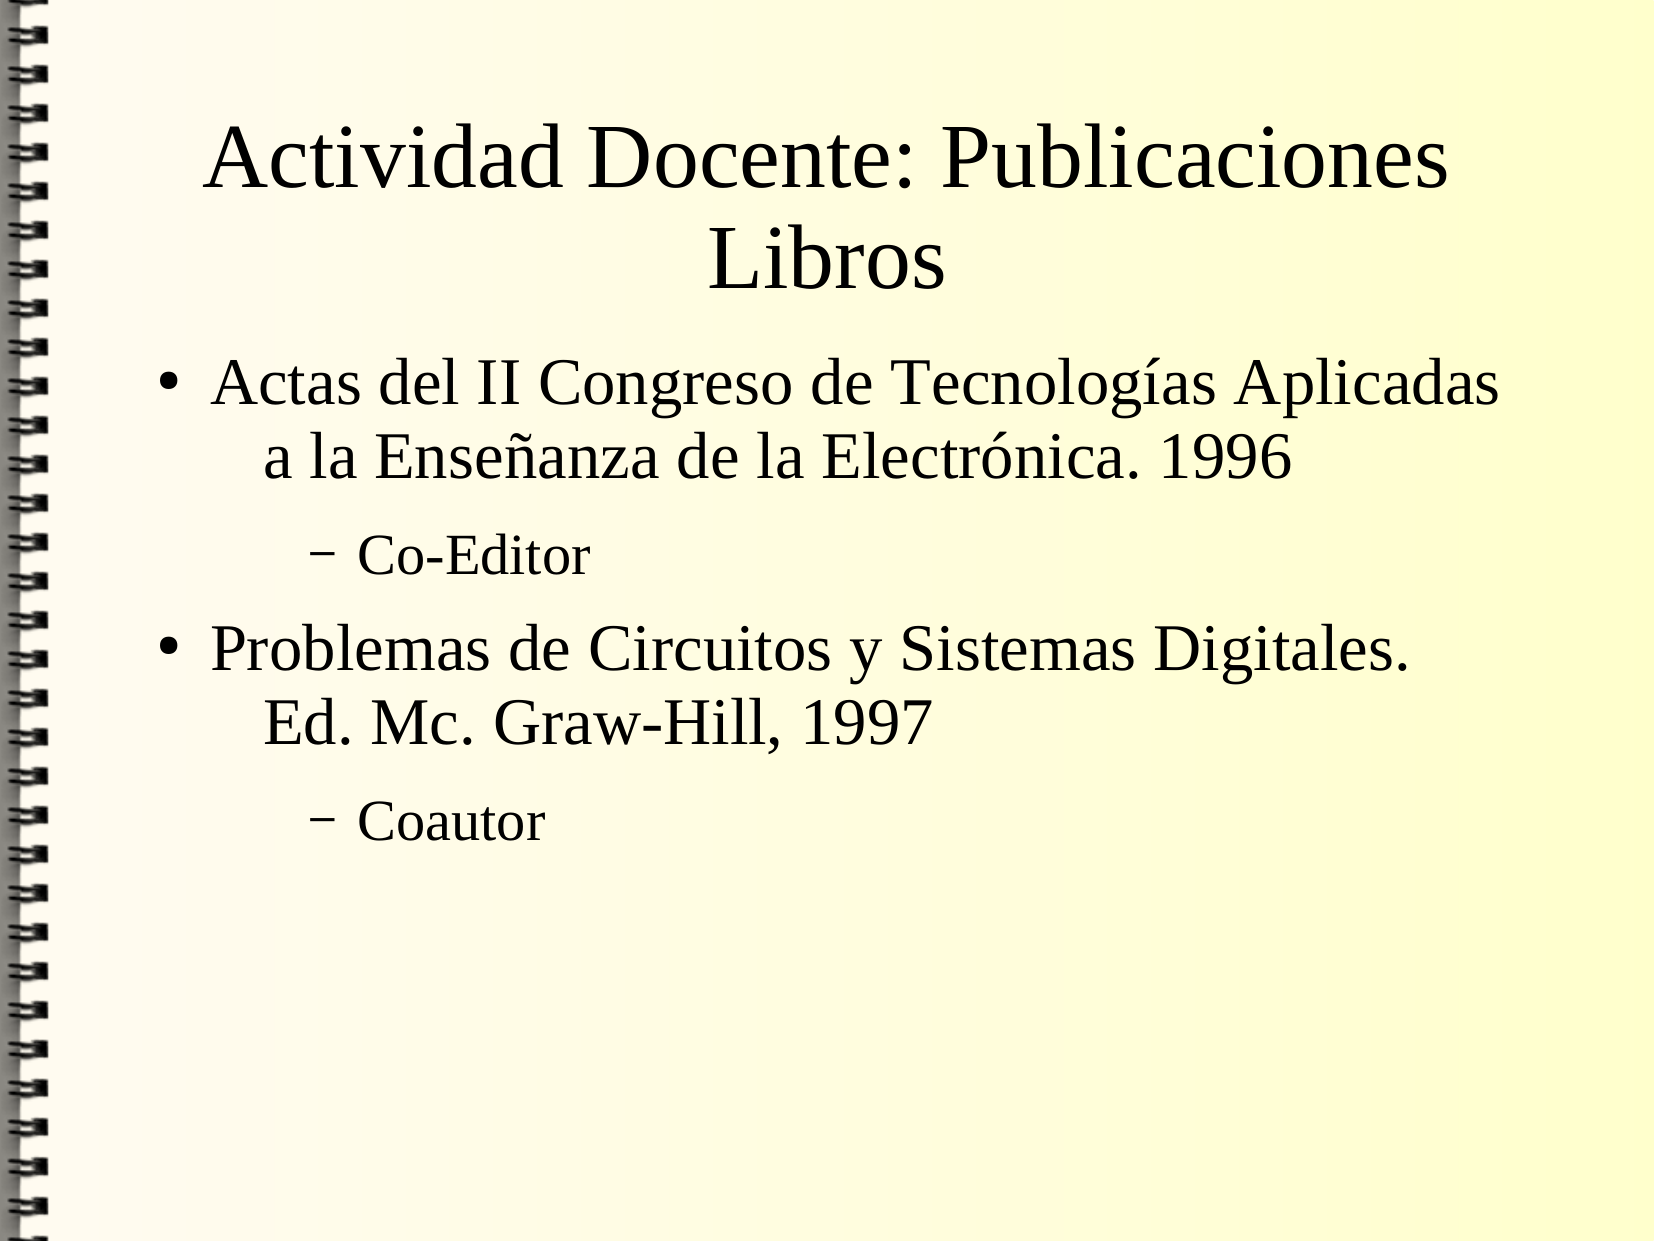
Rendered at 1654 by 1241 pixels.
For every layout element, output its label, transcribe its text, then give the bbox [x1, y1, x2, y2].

title Actividad Docente: Publicaciones Libros [121, 103, 1534, 311]
picture [0, 0, 1654, 1241]
list Actas del II Congreso de Tecnologías Aplicadas a la Enseñanza de la Electrónica. 1996 Co-Editor Problemas de Circuitos y Sistemas Digitales. Ed. Mc. Graw-Hill, 1997 Coautor [121, 345, 1534, 1127]
